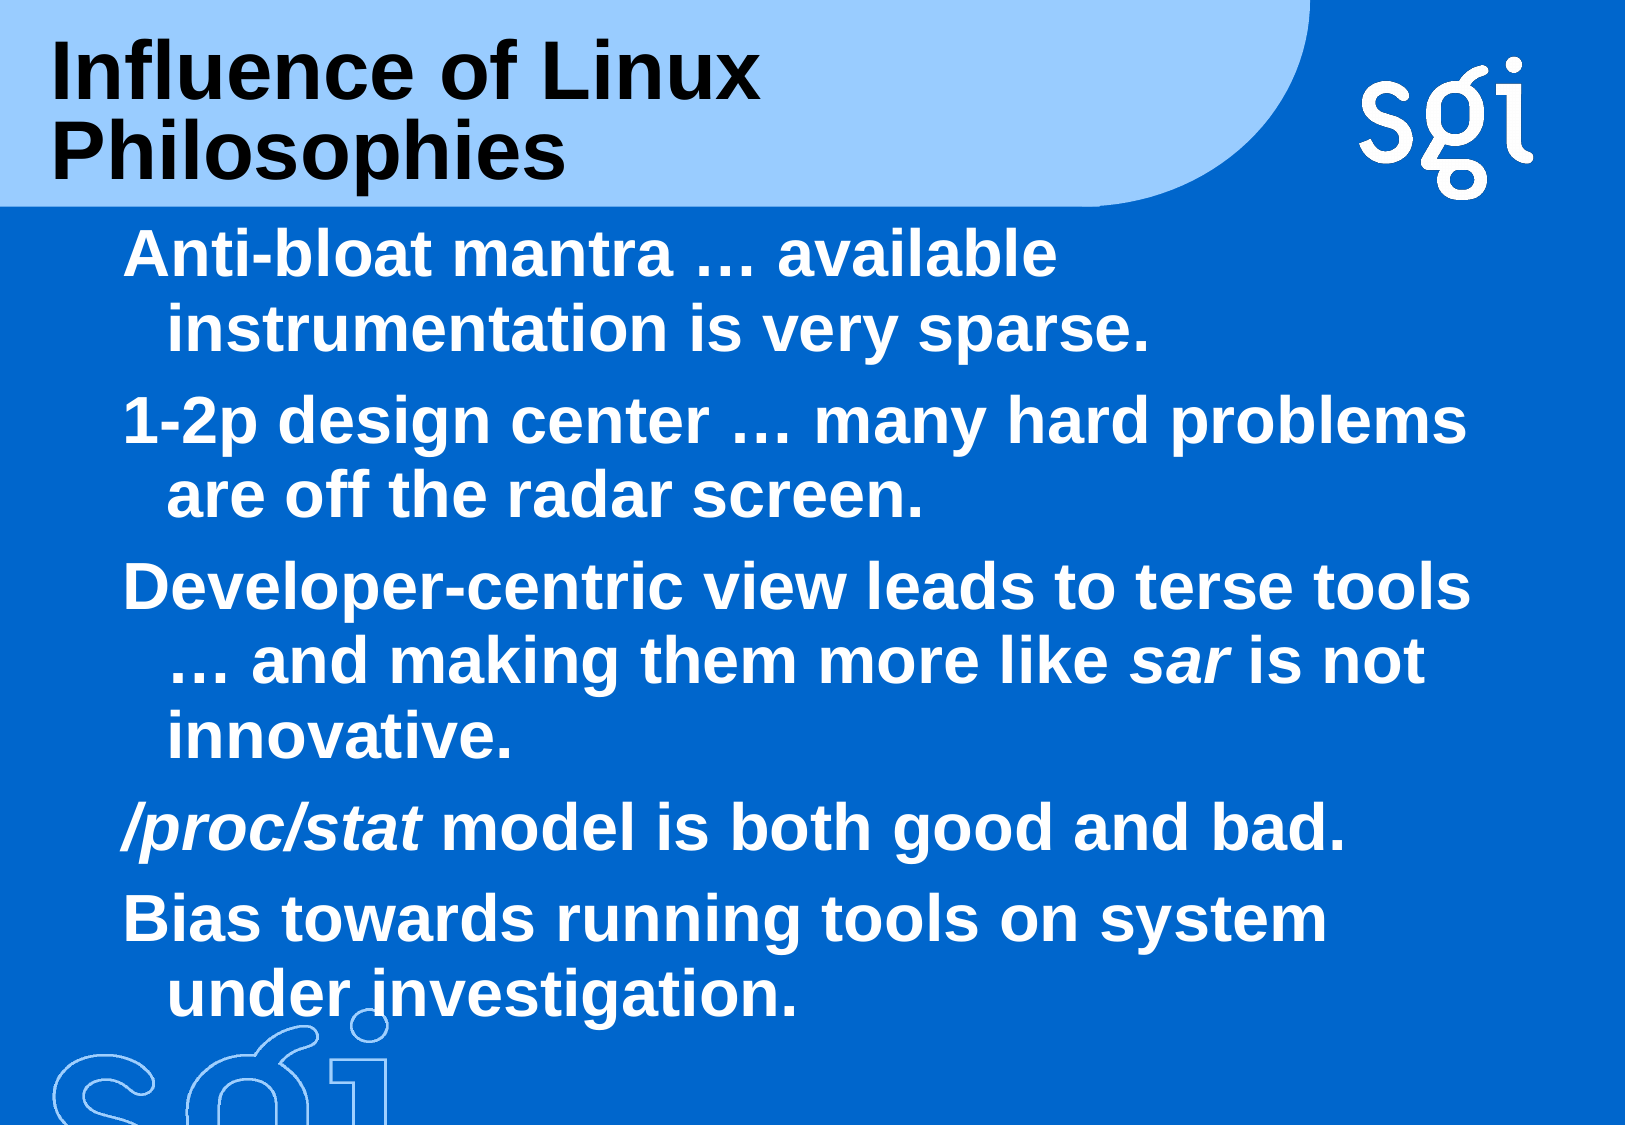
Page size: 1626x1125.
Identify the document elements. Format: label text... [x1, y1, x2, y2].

list Anti-bloat mantra … available instrumentation is very sparse. 1-2p design center … many hard problems are off the radar screen. Developer-centric view leads to terse tools … and making them more like sar is not innovative. /proc/stat model is both good and bad. Bias towards running tools on system under investigation. [90, 209, 1521, 1090]
title Influence of Linux Philosophies [36, 24, 1318, 208]
